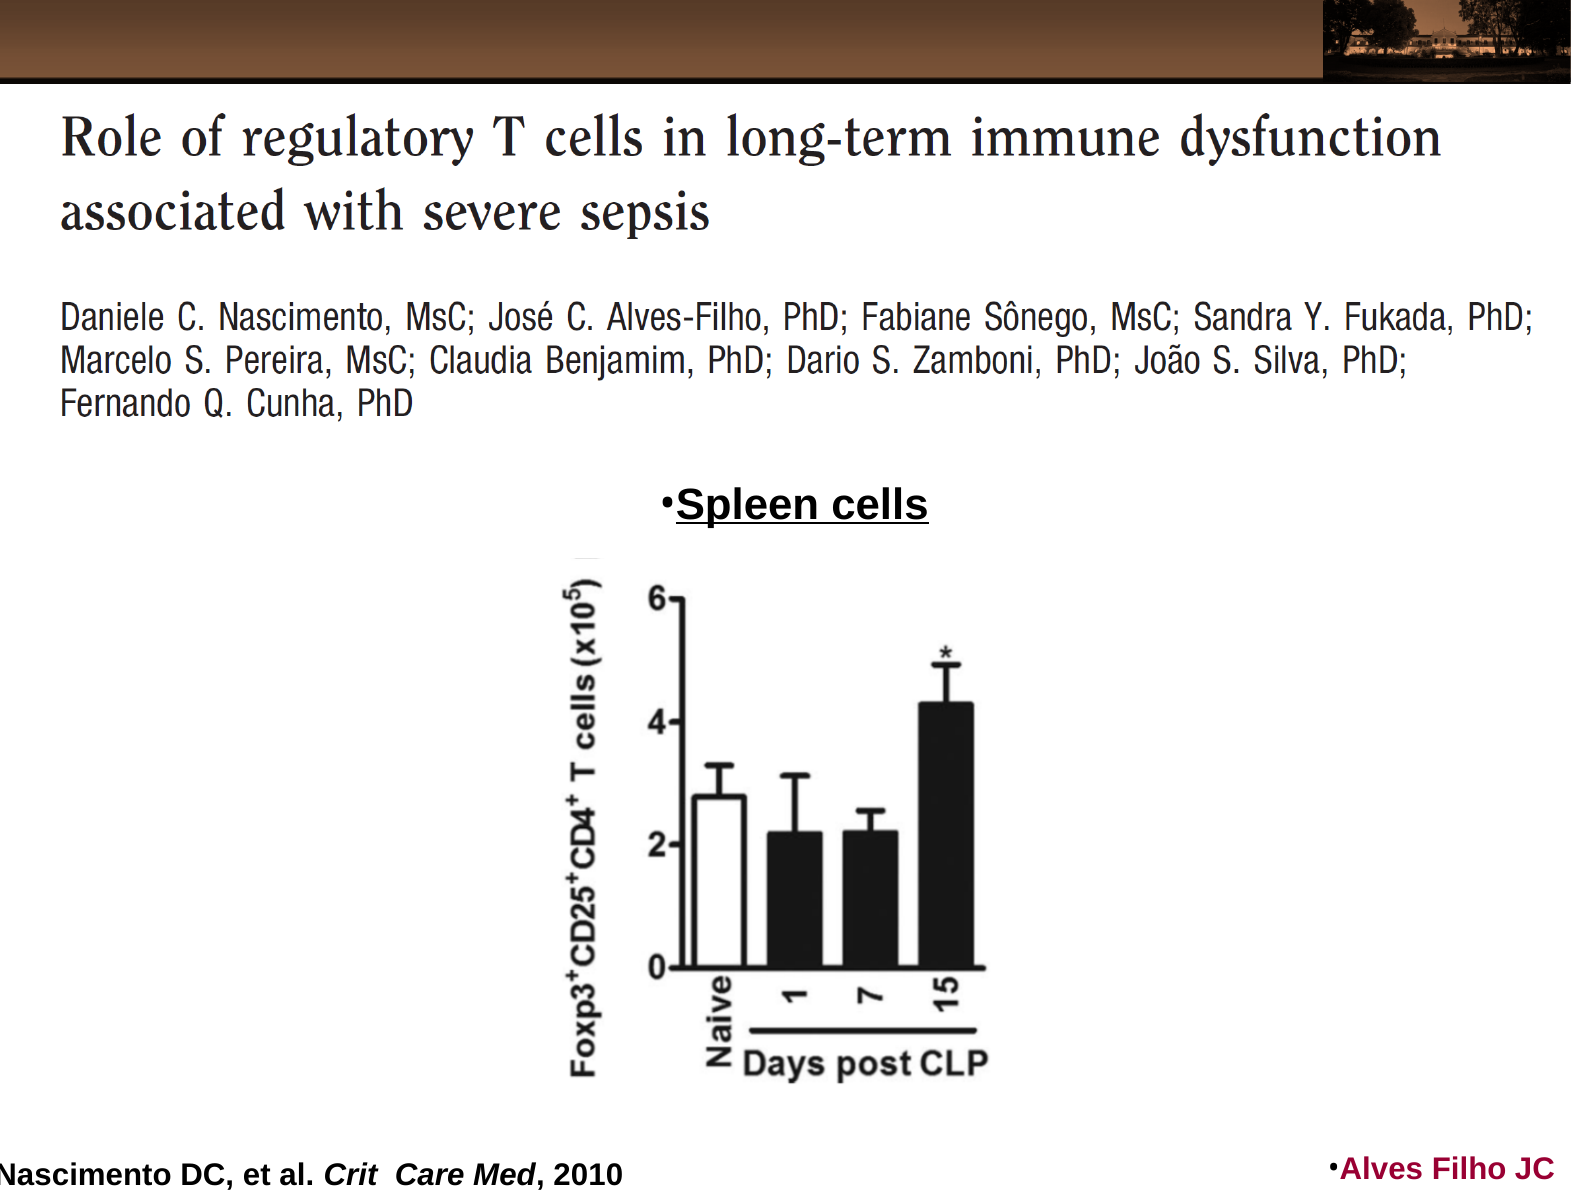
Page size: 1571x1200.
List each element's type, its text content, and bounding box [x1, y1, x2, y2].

text_box Nascimento DC, et al. Crit Care Med, 2010 [0, 1151, 642, 1200]
picture [43, 96, 1553, 442]
picture [0, 0, 1571, 84]
picture [546, 545, 1045, 1111]
text_box Spleen cells [642, 475, 946, 537]
text_box Alves Filho JC [1311, 1145, 1571, 1195]
